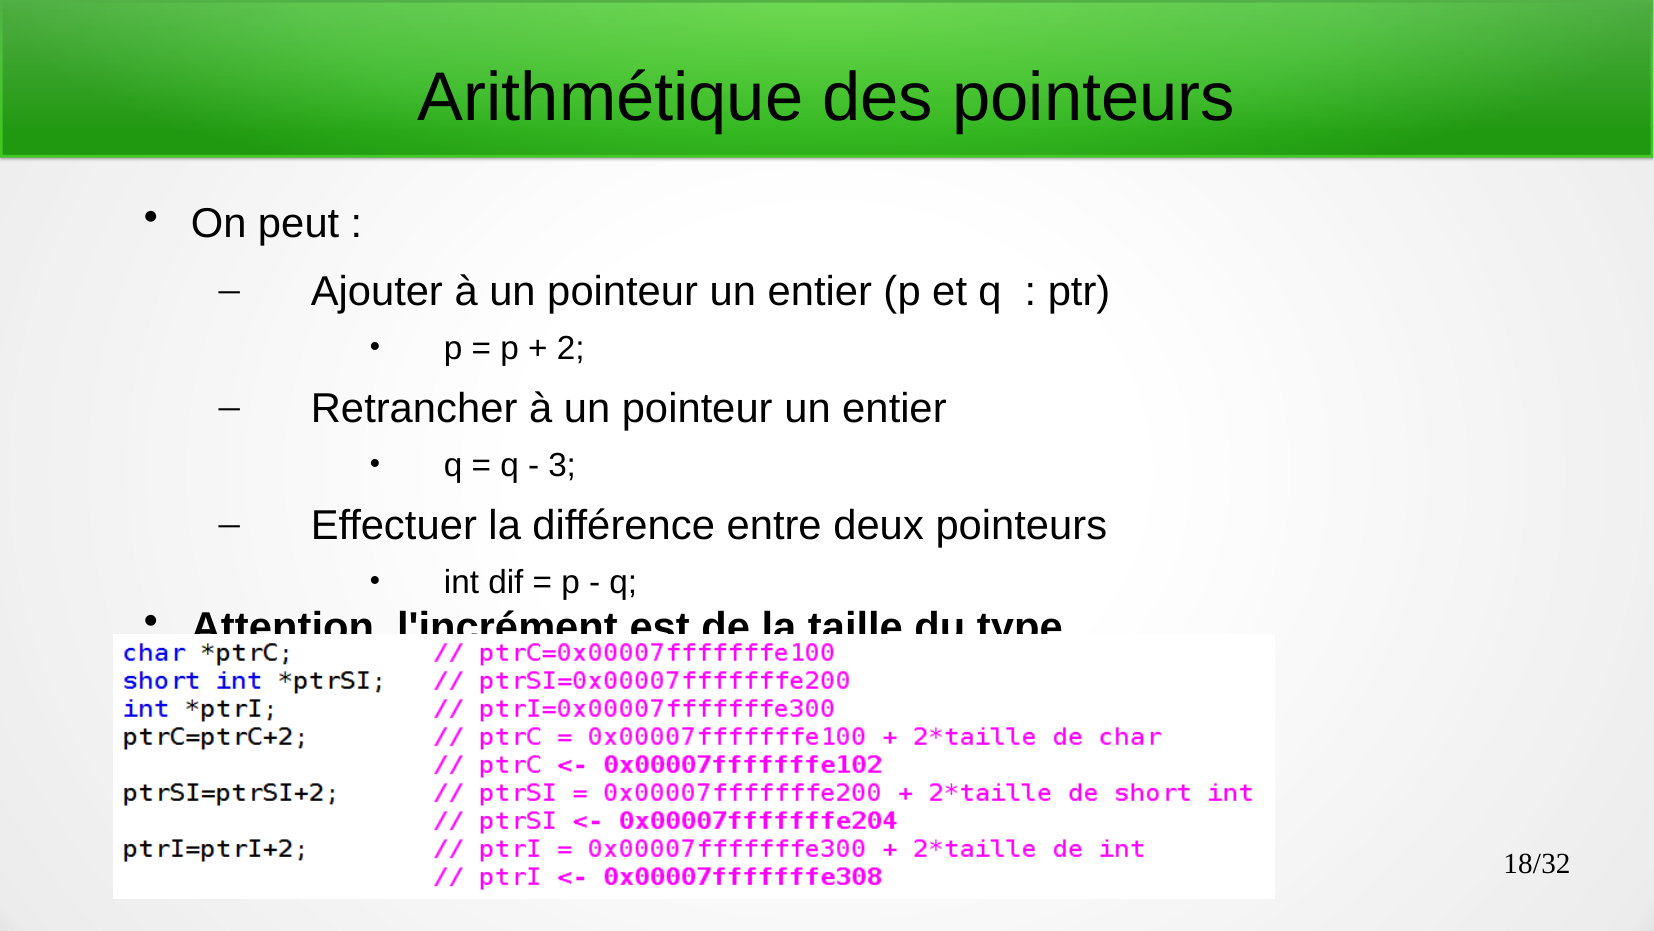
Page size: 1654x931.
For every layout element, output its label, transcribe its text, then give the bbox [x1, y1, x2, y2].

list On peut : Ajouter à un pointeur un entier (p et q : ptr) p = p + 2; Retrancher à un pointeur un entier q = q - 3; Effectuer la différence entre deux pointeurs int dif = p - q; Attention, l'incrément est de la taille du type [54, 188, 1654, 807]
title Arithmétique des pointeurs [82, 35, 1571, 142]
picture [113, 634, 1275, 899]
